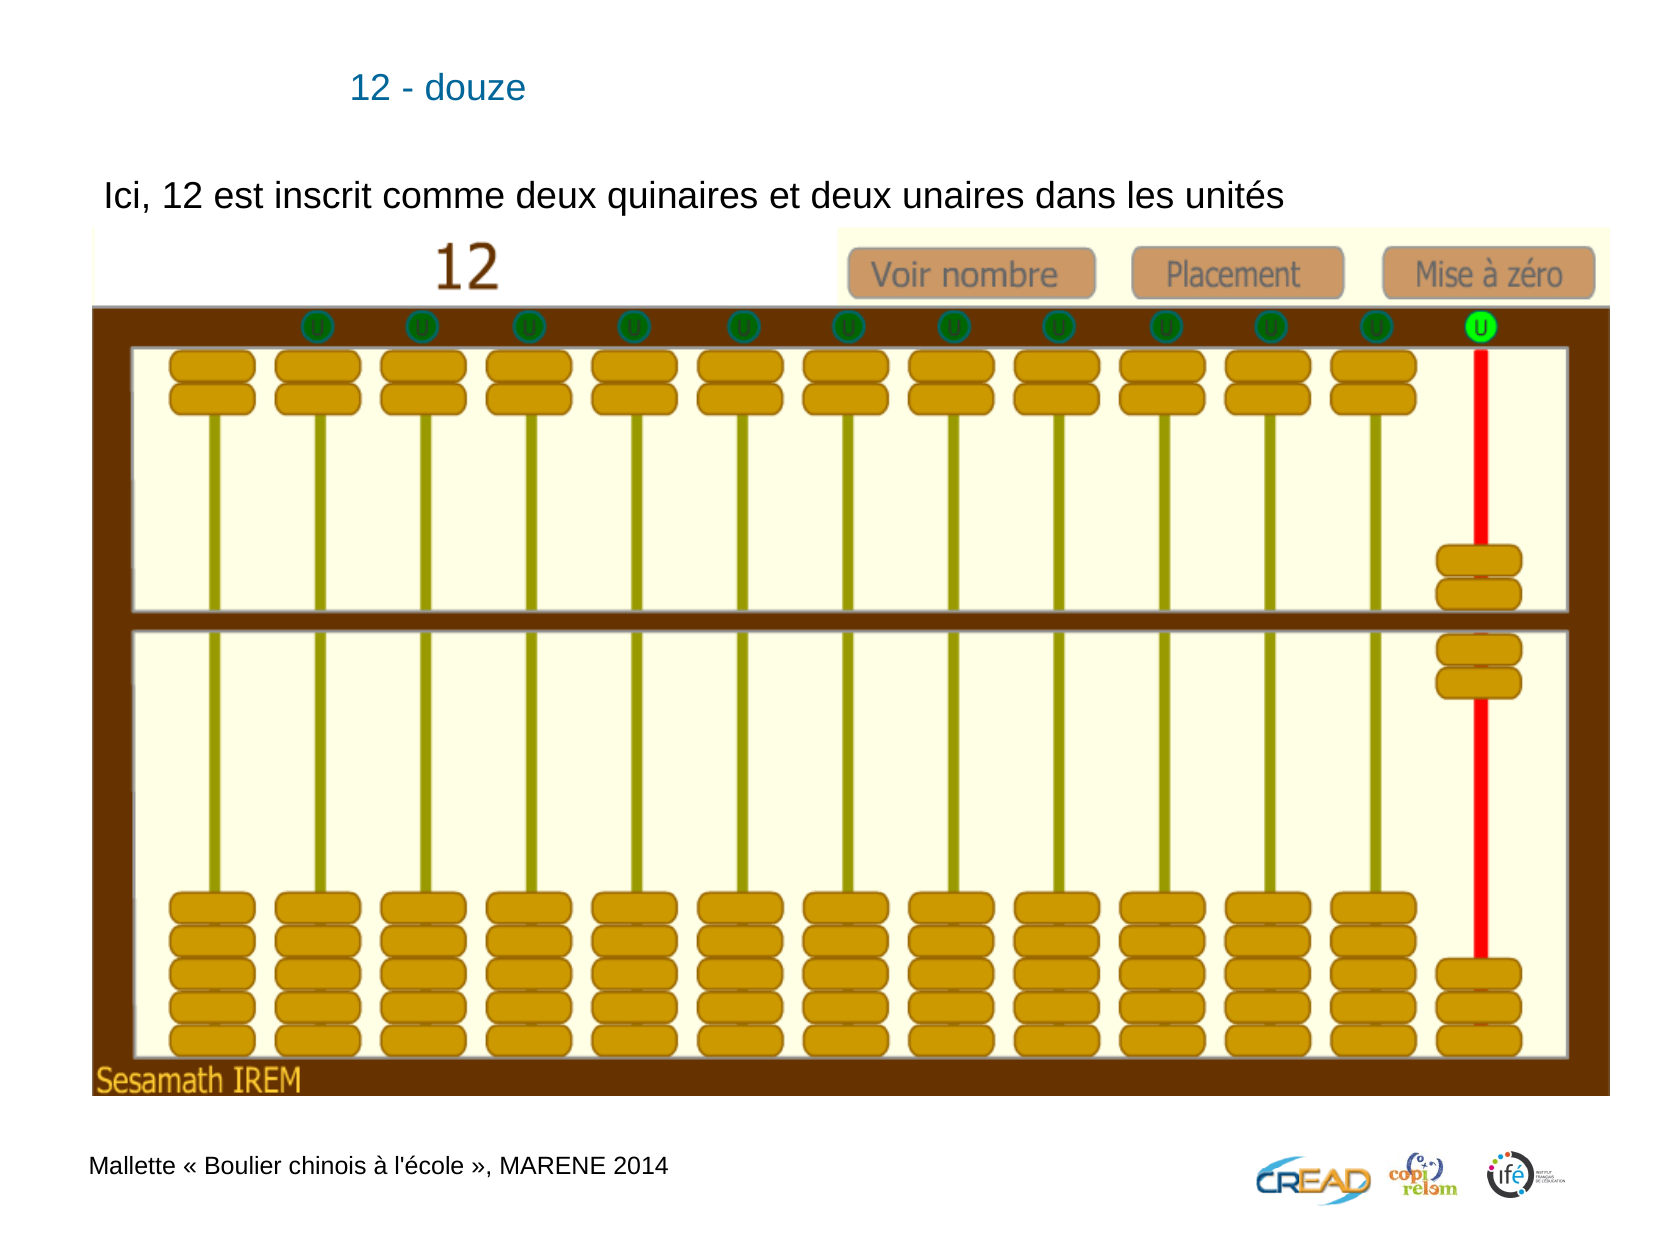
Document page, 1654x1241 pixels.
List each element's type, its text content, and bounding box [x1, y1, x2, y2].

picture [1251, 1151, 1377, 1211]
text_box 12 - douze [334, 59, 886, 116]
text_box Ici, 12 est inscrit comme deux quinaires et deux unaires dans les unités [88, 167, 1313, 225]
picture [1487, 1151, 1565, 1198]
picture [92, 226, 1610, 1096]
picture [1387, 1151, 1461, 1197]
